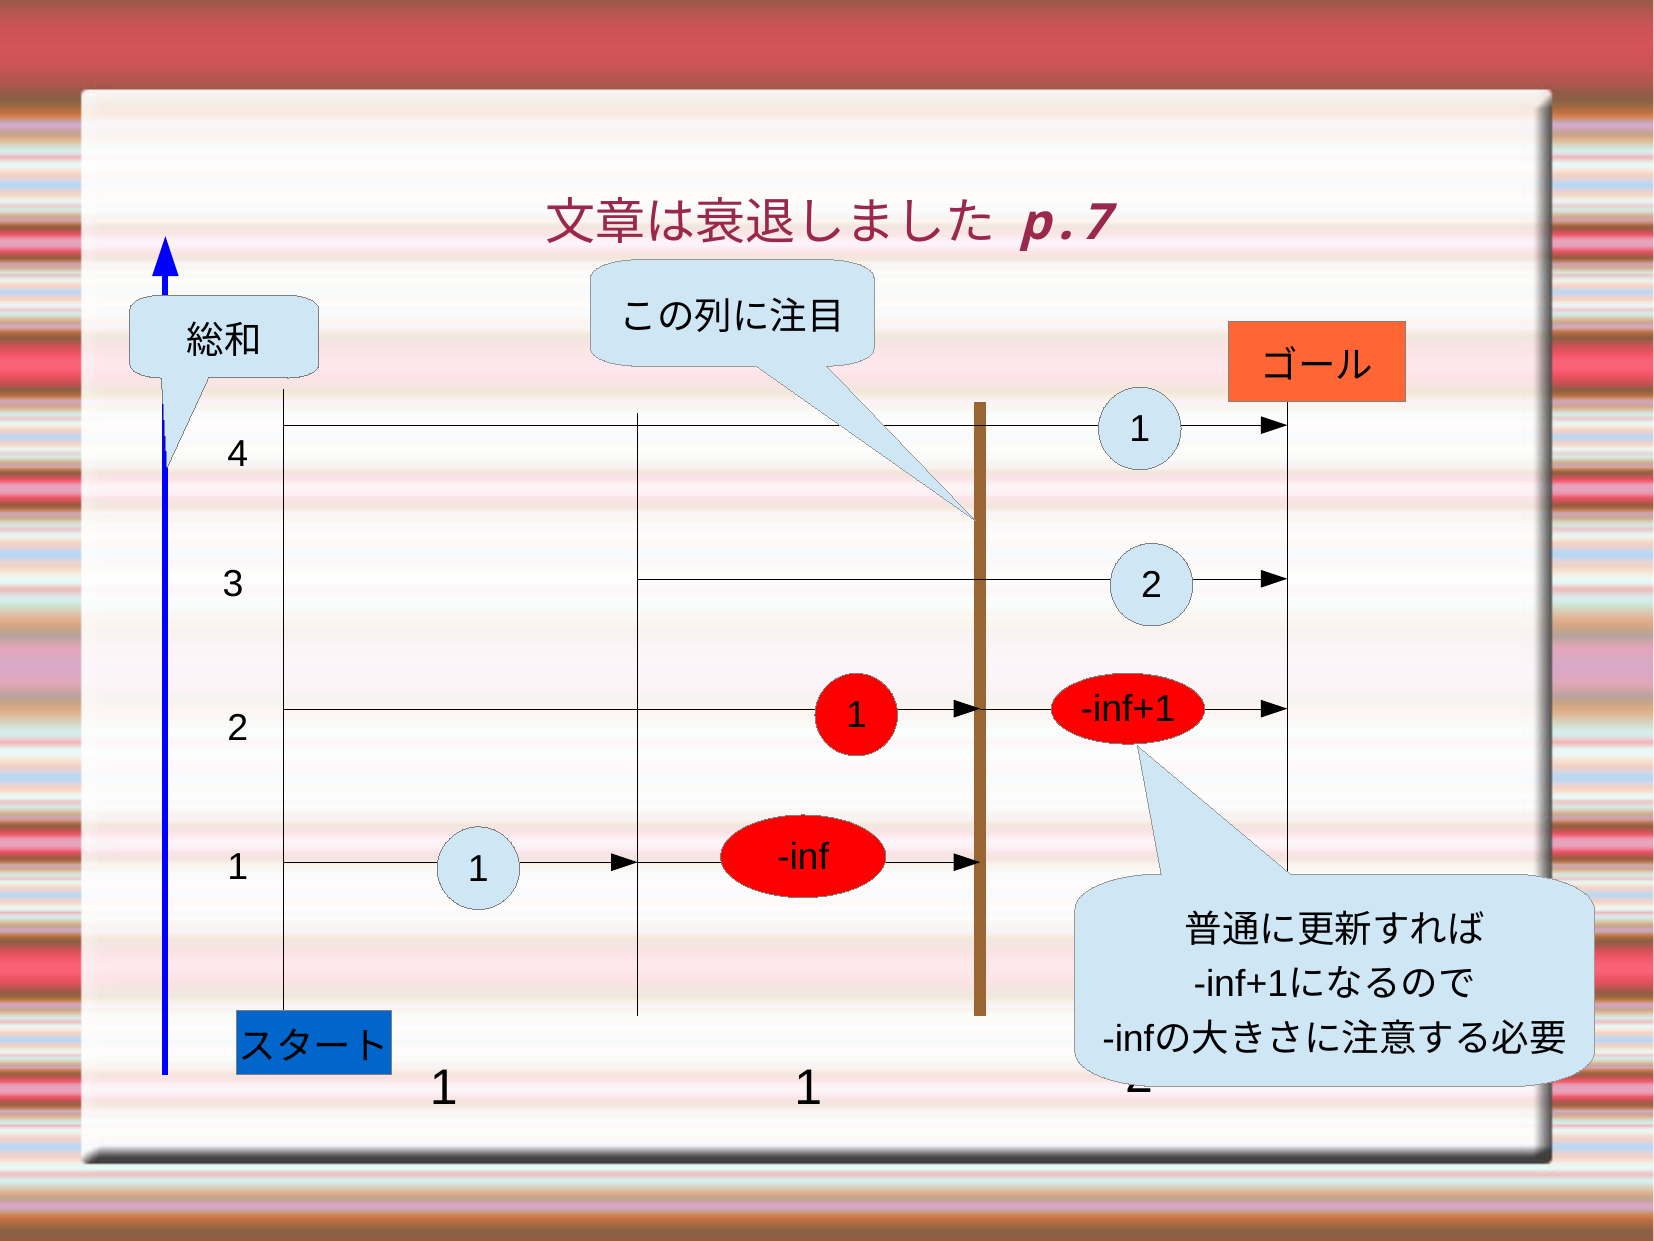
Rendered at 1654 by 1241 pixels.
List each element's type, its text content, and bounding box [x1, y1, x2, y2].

text_box この列に注目 [590, 259, 976, 521]
text_box 4 [212, 425, 263, 483]
text_box 1 [1098, 387, 1182, 470]
text_box 1 [779, 1051, 886, 1123]
text_box 普通に更新すれば -inf+1になるので -infの大きさに注意する必要 [1074, 745, 1595, 1087]
text_box -inf+1 [1051, 673, 1205, 745]
title 文章は衰退しました p.7 [121, 114, 1534, 322]
text_box 3 [207, 555, 259, 624]
text_box スタート [236, 1010, 392, 1075]
text_box 総和 [129, 295, 319, 468]
text_box ゴール [1228, 321, 1406, 402]
text_box 2 [212, 699, 263, 756]
text_box 1 [415, 1051, 473, 1123]
text_box 2 [1110, 543, 1193, 626]
text_box 1 [212, 838, 263, 896]
picture [0, 0, 1654, 1241]
text_box -inf [720, 814, 886, 898]
text_box 1 [814, 673, 898, 756]
text_box 2 [1110, 1081, 1168, 1111]
text_box 1 [437, 826, 520, 910]
